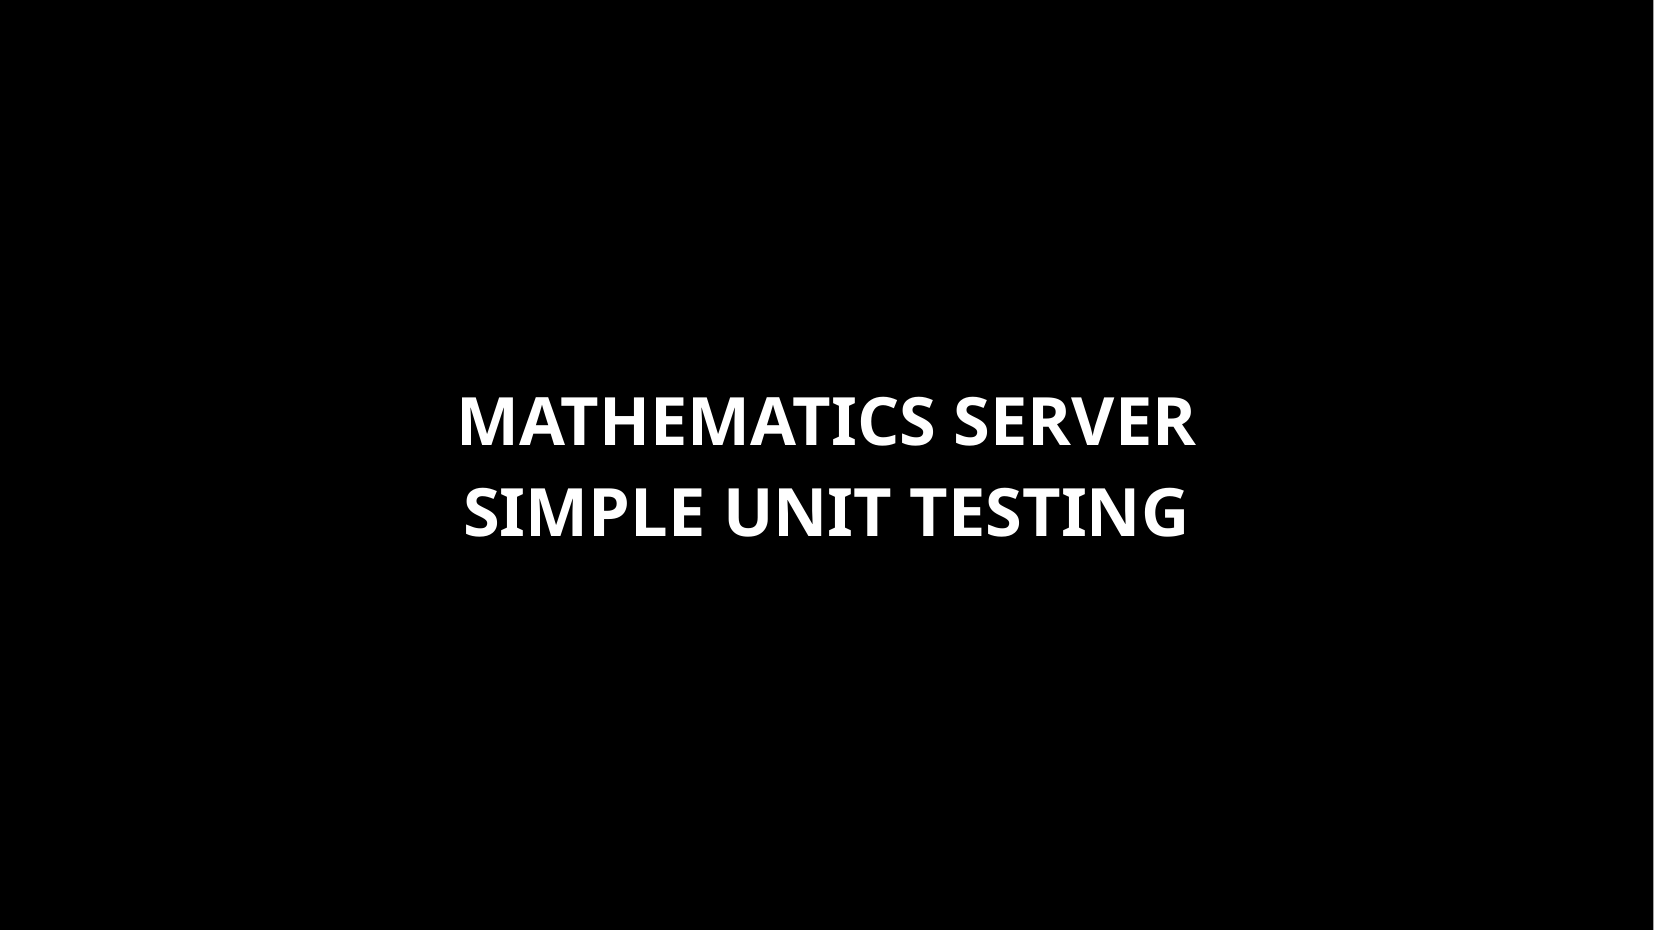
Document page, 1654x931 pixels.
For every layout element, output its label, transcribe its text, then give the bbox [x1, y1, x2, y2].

title MATHEMATICS SERVER SIMPLE UNIT TESTING [82, 384, 1571, 547]
